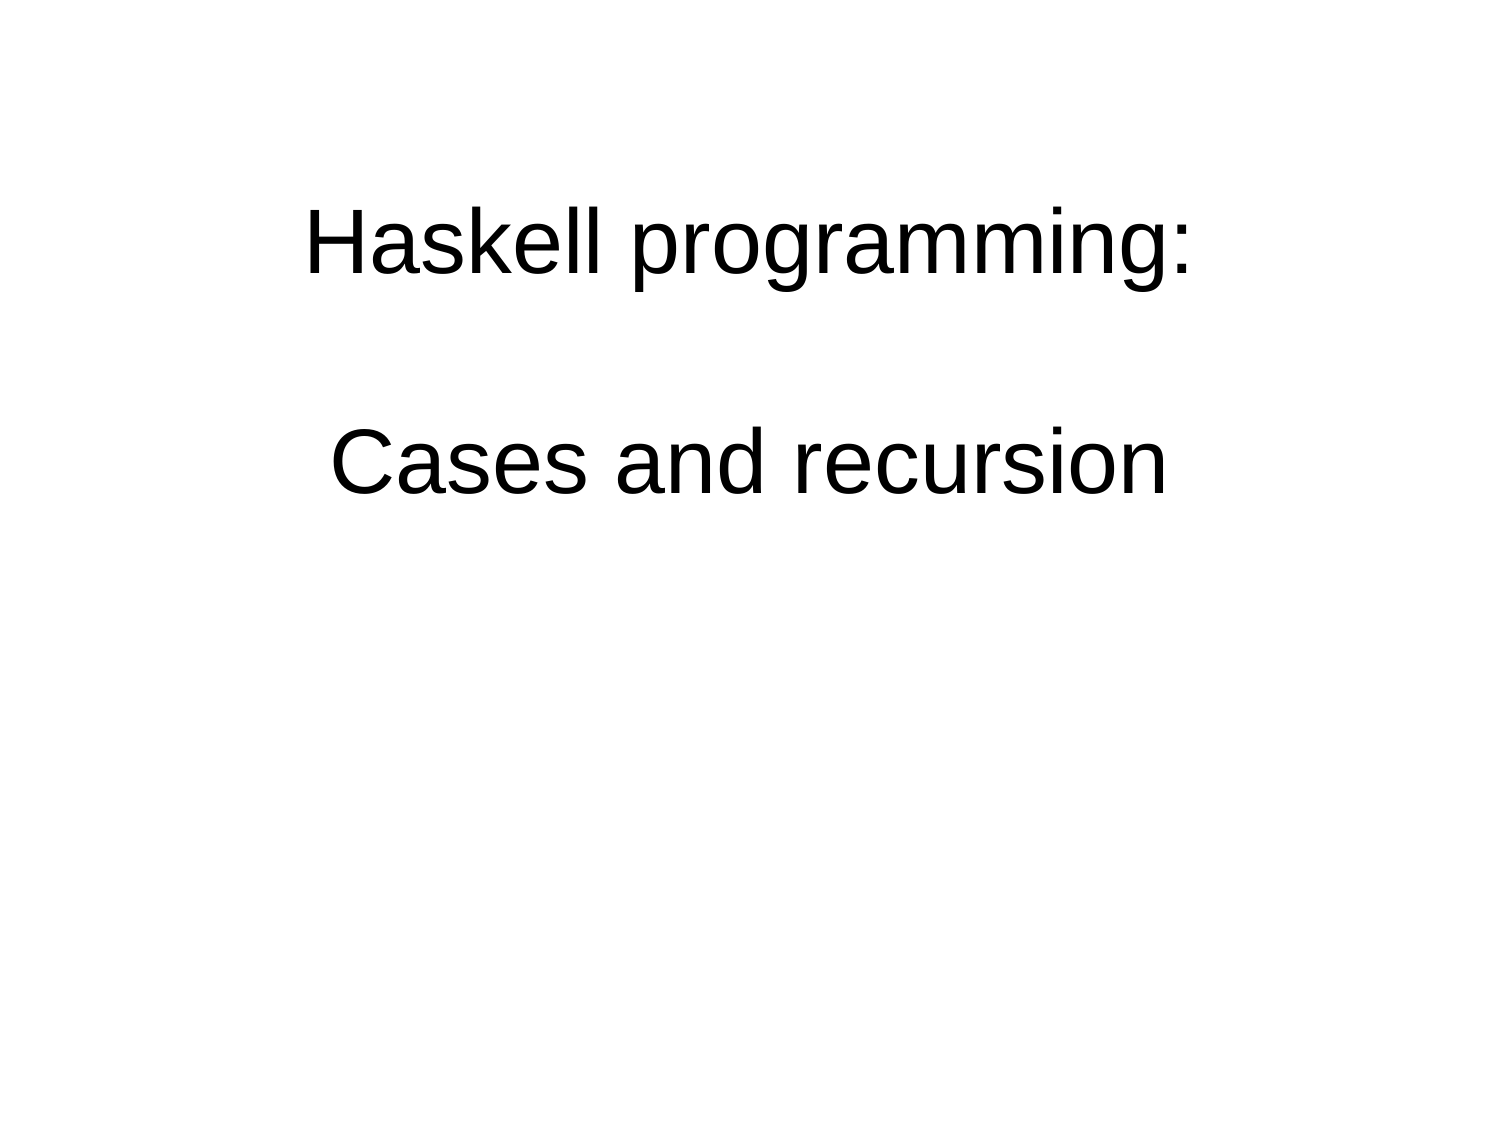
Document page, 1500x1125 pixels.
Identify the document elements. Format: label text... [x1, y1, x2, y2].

title Haskell programming: Cases and recursion [112, 174, 1388, 520]
